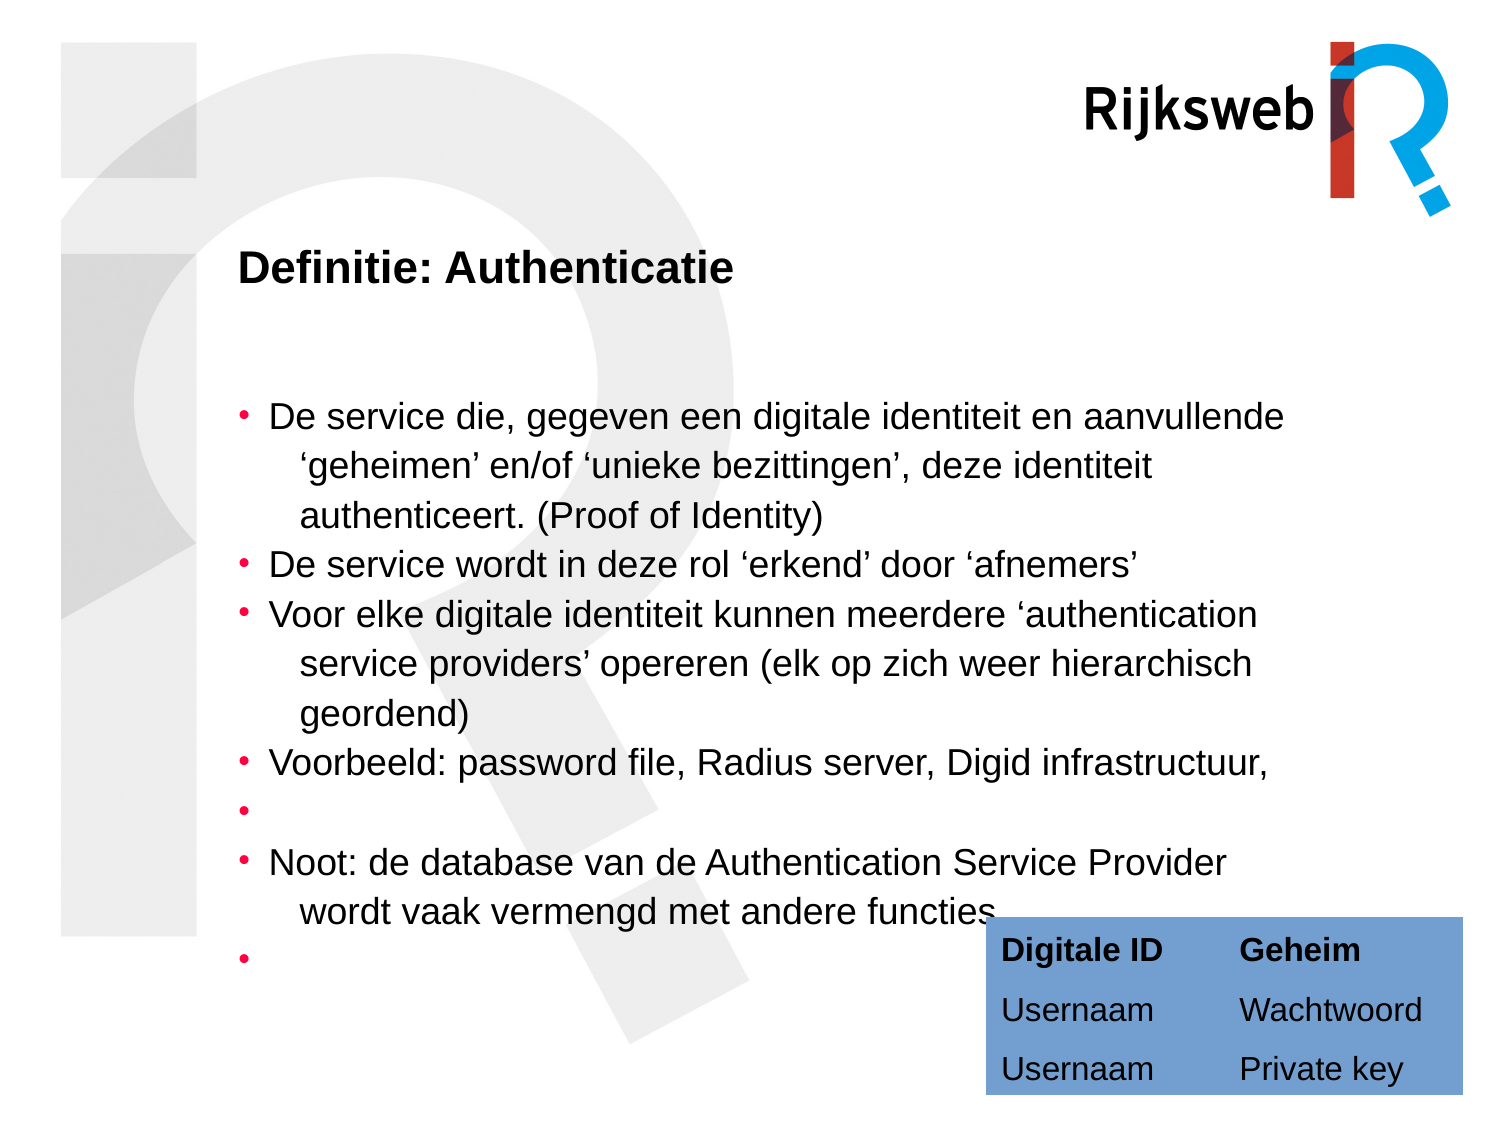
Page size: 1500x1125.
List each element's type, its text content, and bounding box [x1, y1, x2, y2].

table_cell Usernaam [986, 976, 1225, 1035]
list De service die, gegeven een digitale identiteit en aanvullende ‘geheimen’ en/of ‘unieke bezittingen’, deze identiteit authenticeert. (Proof of Identity) De service wordt in deze rol ‘erkend’ door ‘afnemers’ Voor elke digitale identiteit kunnen meerdere ‘authentication service providers’ opereren (elk op zich weer hierarchisch geordend) Voorbeeld: password file, Radius server, Digid infrastructuur, Noot: de database van de Authentication Service Provider wordt vaak vermengd met andere functies [237, 387, 1326, 945]
title Definitie: Authenticatie [237, 237, 1326, 386]
text_box [1325, 1095, 1393, 1101]
table_cell Private key [1225, 1035, 1463, 1095]
table_cell Wachtwoord [1225, 976, 1463, 1035]
table_header Digitale ID [986, 917, 1225, 976]
table_cell Usernaam [986, 1035, 1225, 1095]
table_header Geheim [1225, 917, 1463, 976]
